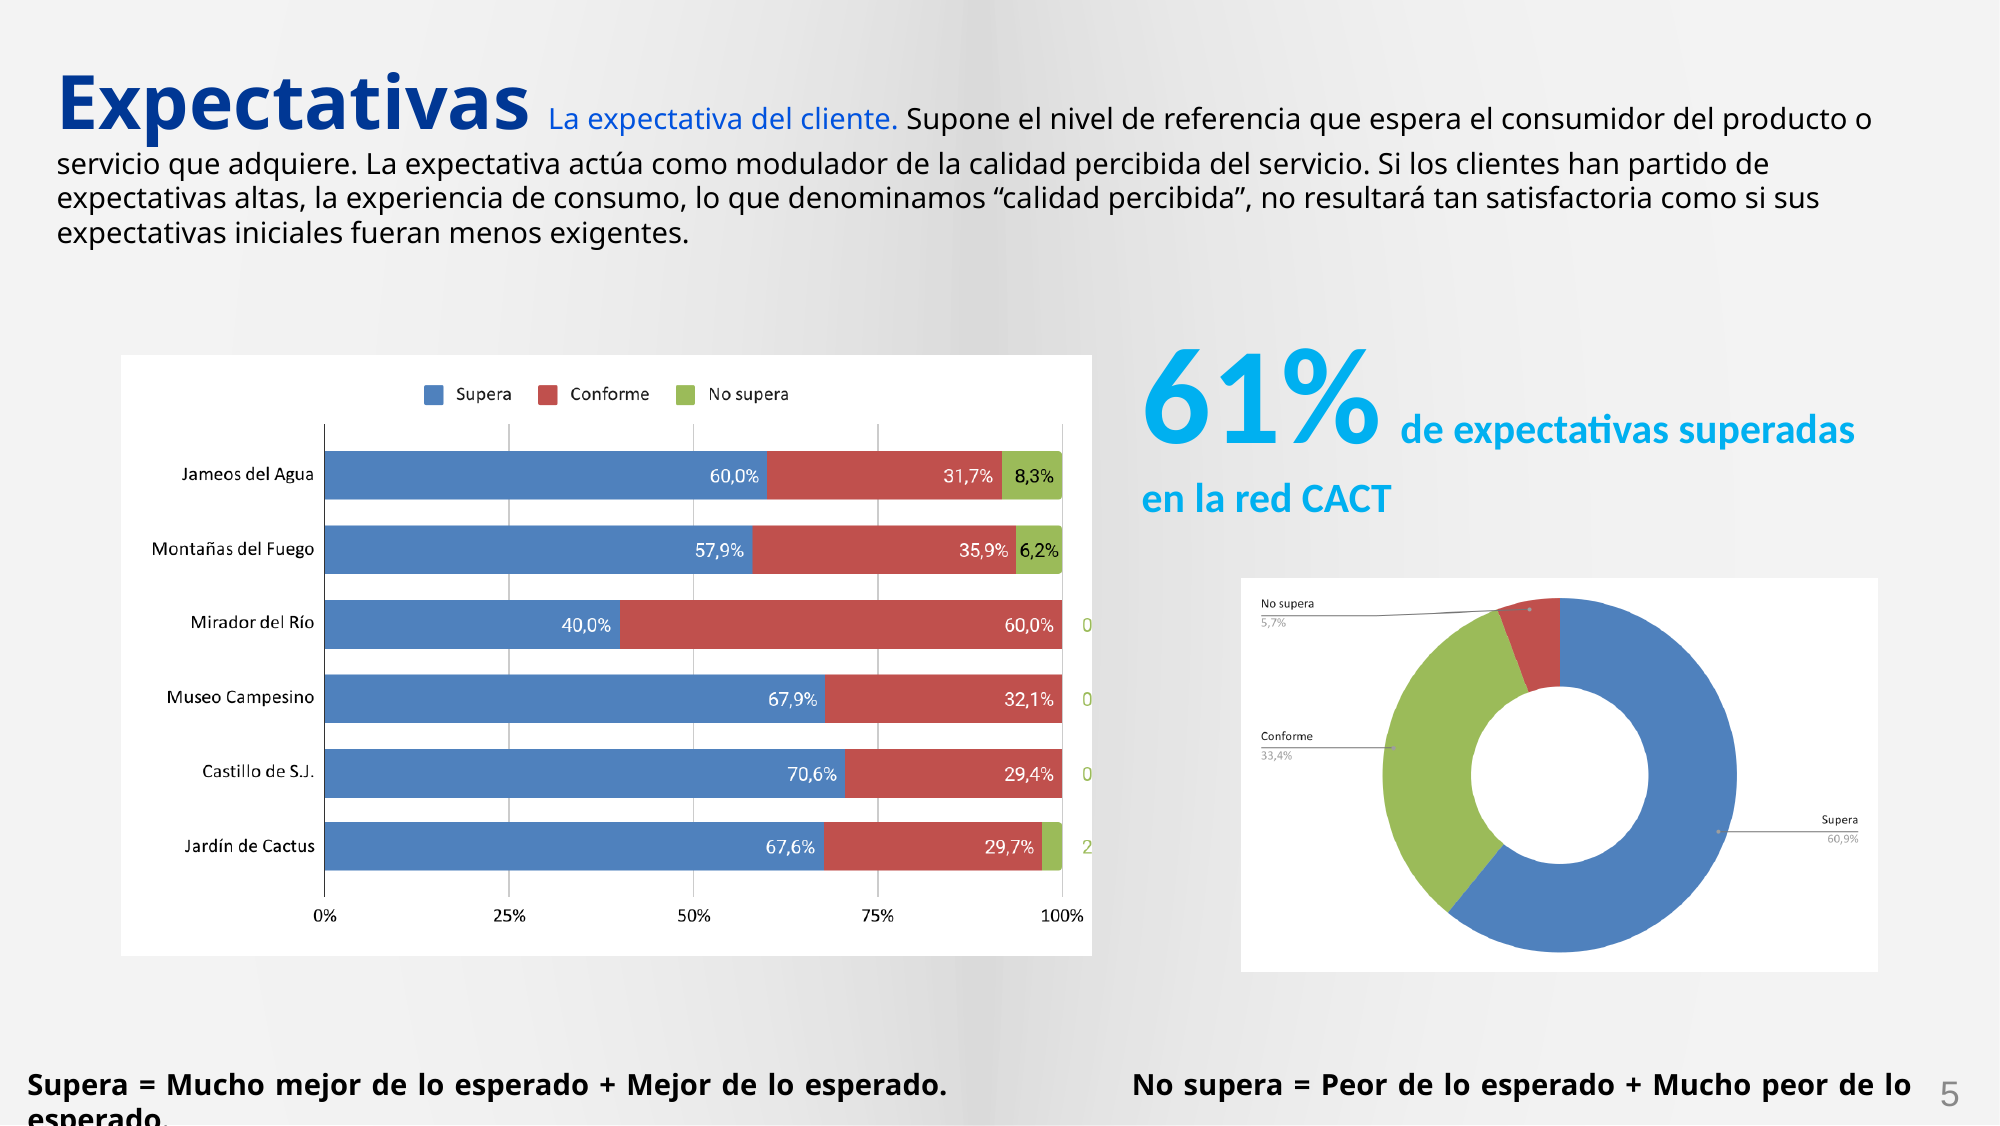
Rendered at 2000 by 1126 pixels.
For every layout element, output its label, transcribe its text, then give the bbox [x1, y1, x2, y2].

picture [1241, 578, 1878, 972]
list Supera = Mucho mejor de lo esperado + Mejor de lo esperado. No supera = Peor de lo esperado + Mucho peor de lo esperado. [27, 1066, 1914, 1126]
text_box 61% de expectativas superadas en la red CACT [1126, 298, 1894, 623]
picture [121, 355, 1092, 956]
text_box Expectativas La expectativa del cliente. Supone el nivel de referencia que espera el consumidor del producto o servicio que adquiere. La expectativa actúa como modulador de la calidad percibida del servicio. Si los clientes han partido de expectativas altas, la experiencia de consumo, lo que denominamos “calidad percibida”, no resultará tan satisfactoria como si sus expectativas iniciales fueran menos exigentes. [38, 0, 1960, 305]
slide_number 5 [1609, 1062, 1960, 1122]
